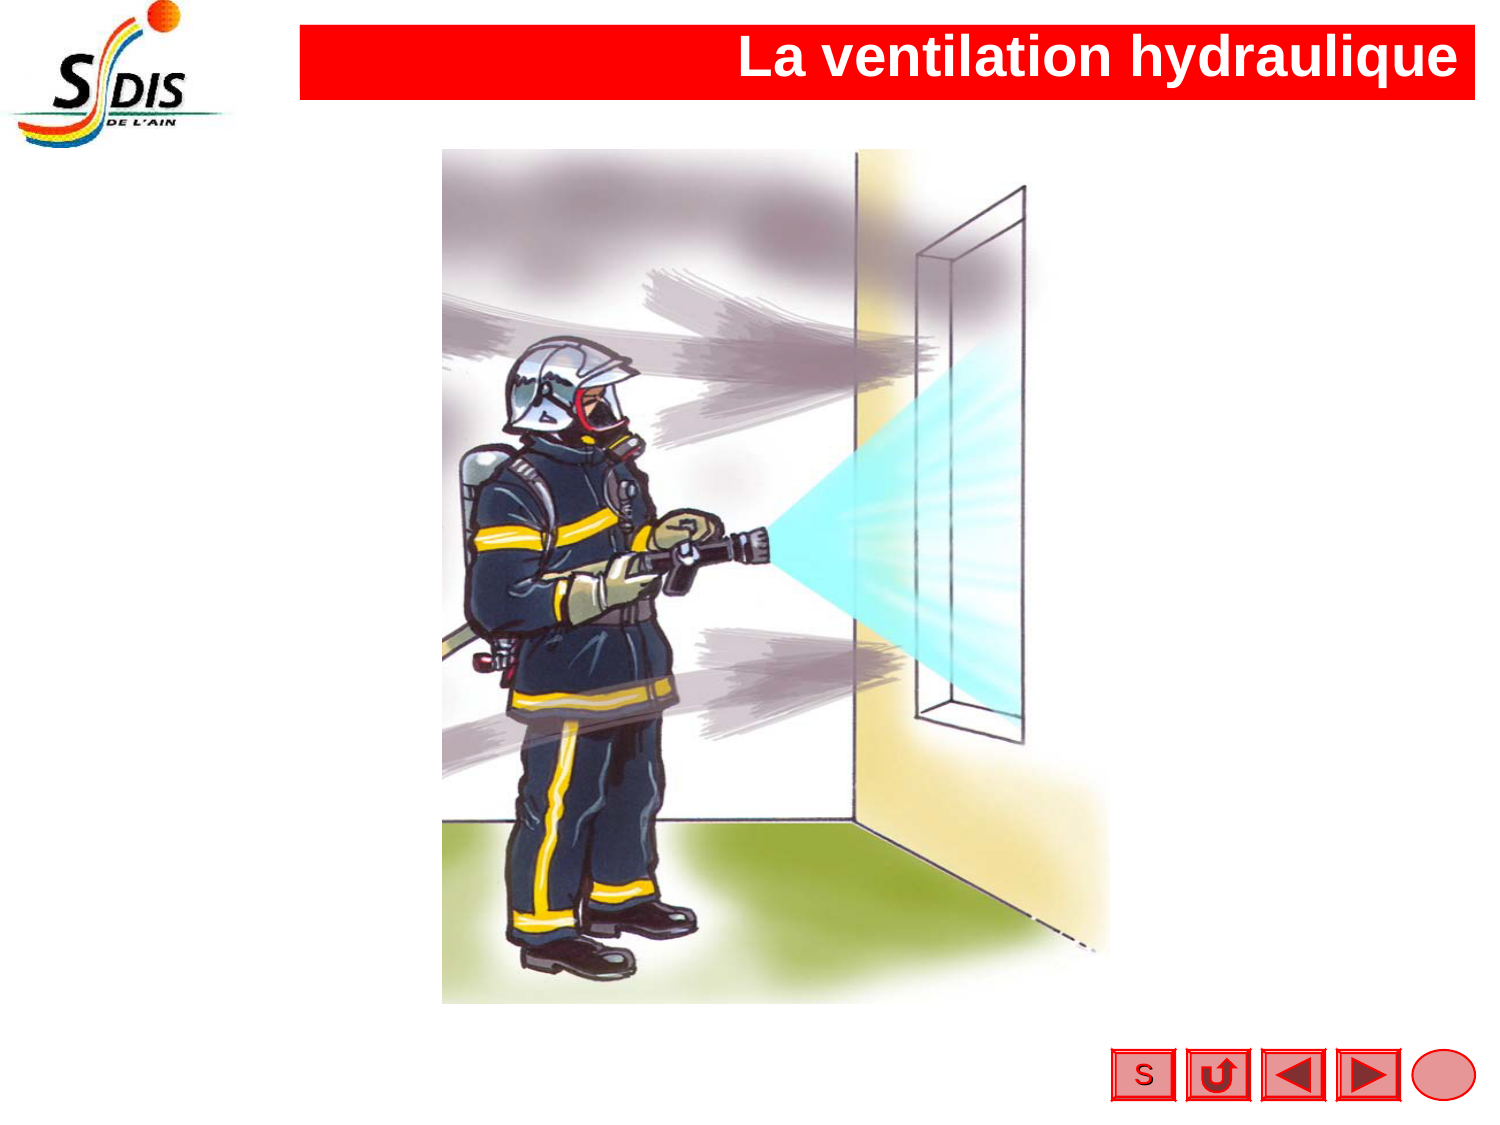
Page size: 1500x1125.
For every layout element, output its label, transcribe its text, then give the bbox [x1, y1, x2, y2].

text_box La ventilation hydraulique [299, 24, 1475, 89]
picture [1342, 1055, 1395, 1095]
picture [1117, 1055, 1170, 1095]
picture [1192, 1055, 1245, 1095]
picture [1267, 1055, 1320, 1095]
picture [0, 0, 237, 148]
picture [442, 149, 1110, 1004]
text_box [1412, 1049, 1476, 1101]
